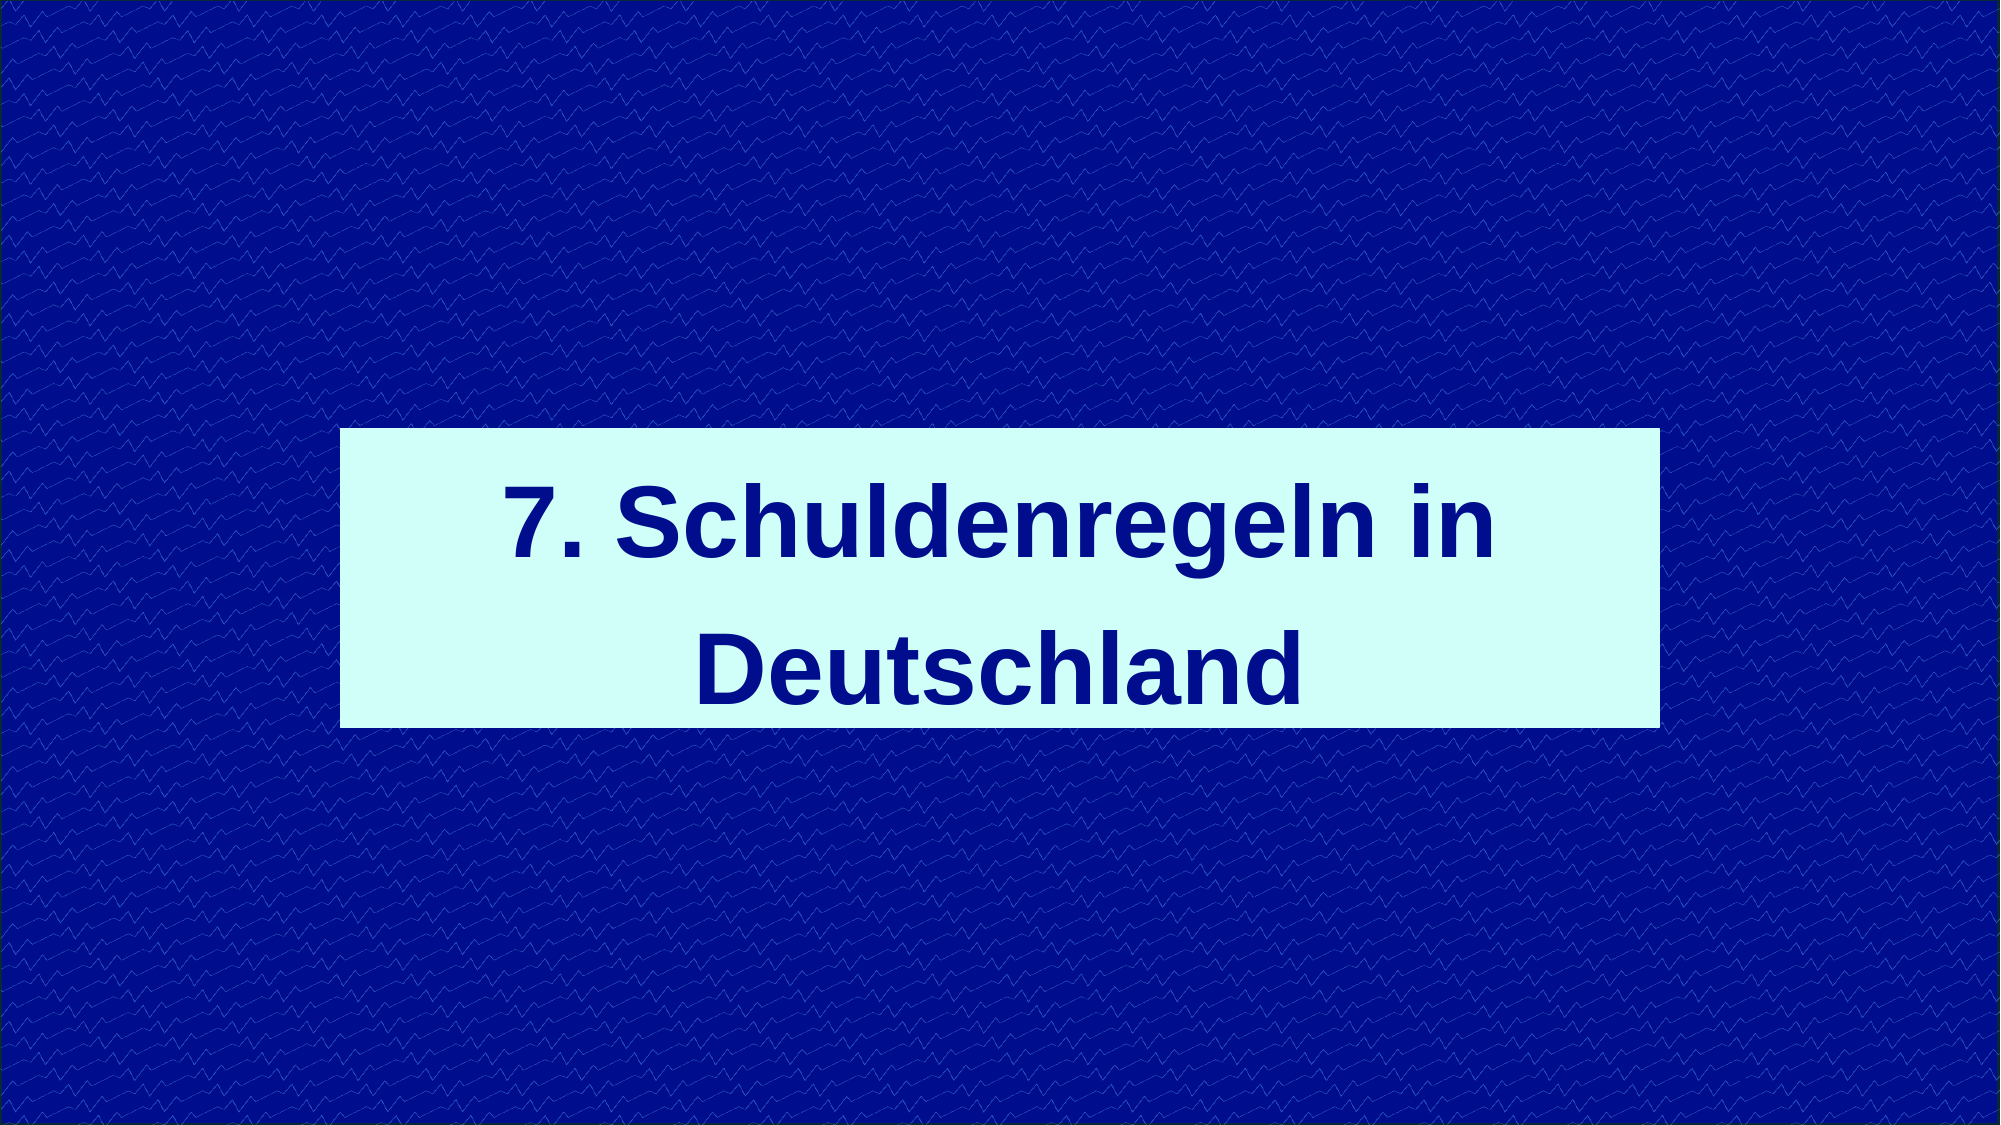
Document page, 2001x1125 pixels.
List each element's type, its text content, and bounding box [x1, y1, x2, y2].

text_box 7. Schuldenregeln in Deutschland [340, 428, 1660, 728]
text_box 63 [1708, 1052, 1943, 1093]
text_box [0, 0, 2000, 1125]
